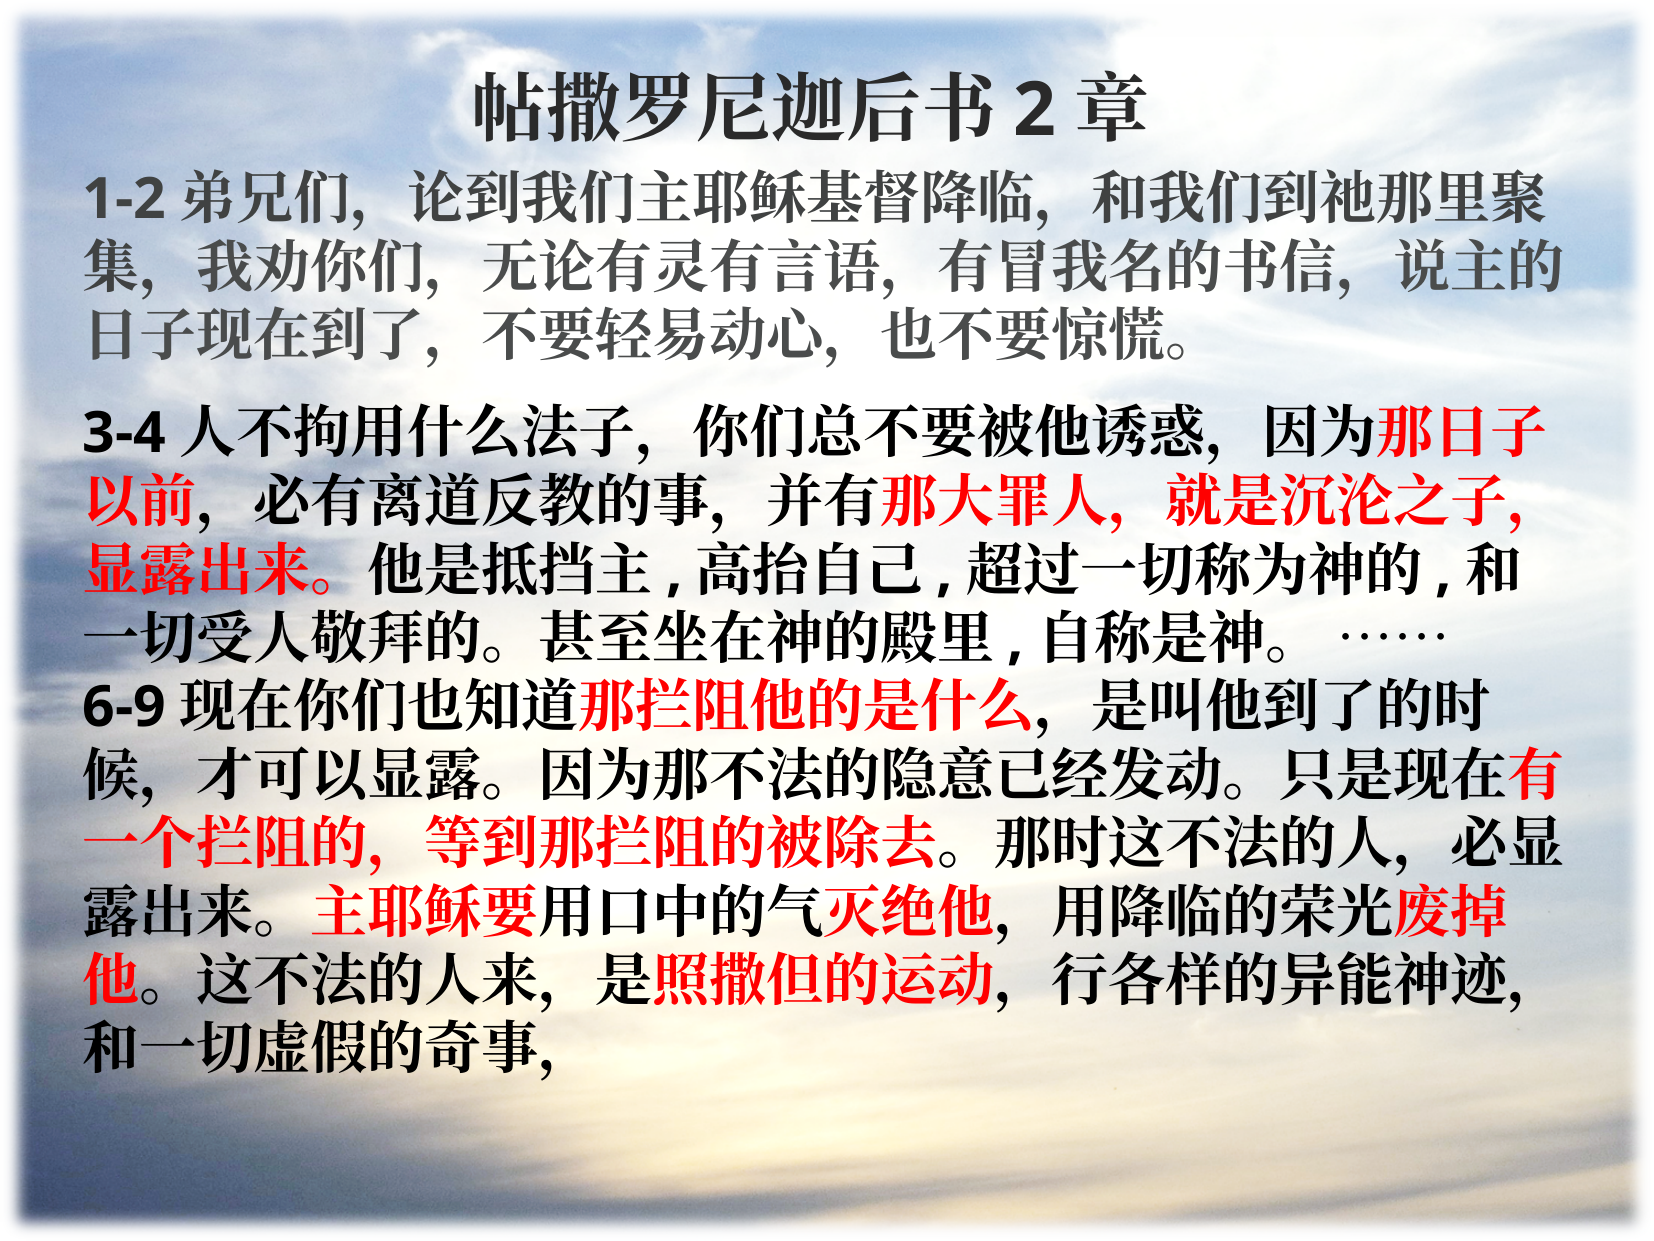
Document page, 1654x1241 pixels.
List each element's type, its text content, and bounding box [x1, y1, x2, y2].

picture [0, 0, 1654, 1241]
list 1-2弟兄们，论到我们主耶稣基督降临，和我们到祂那里聚集，我劝你们，无论有灵有言语，有冒我名的书信，说主的日子现在到了，不要轻易动心，也不要惊慌。 3-4人不拘用什么法子，你们总不要被他诱惑，因为那日子以前，必有离道反教的事，并有那大罪人，就是沉沦之子，显露出来。他是抵挡主,高抬自己,超过一切称为神的,和一切受人敬拜的。甚至坐在神的殿里,自称是神。 …… 6-9现在你们也知道那拦阻他的是什么，是叫他到了的时候，才可以显露。因为那不法的隐意已经发动。只是现在有一个拦阻的，等到那拦阻的被除去。那时这不法的人，必显露出来。主耶稣要用口中的气灭绝他，用降临的荣光废掉他。这不法的人来，是照撒但的运动，行各样的异能神迹，和一切虚假的奇事， [82, 161, 1571, 1109]
title 帖撒罗尼迦后书2章 [82, 49, 1539, 161]
